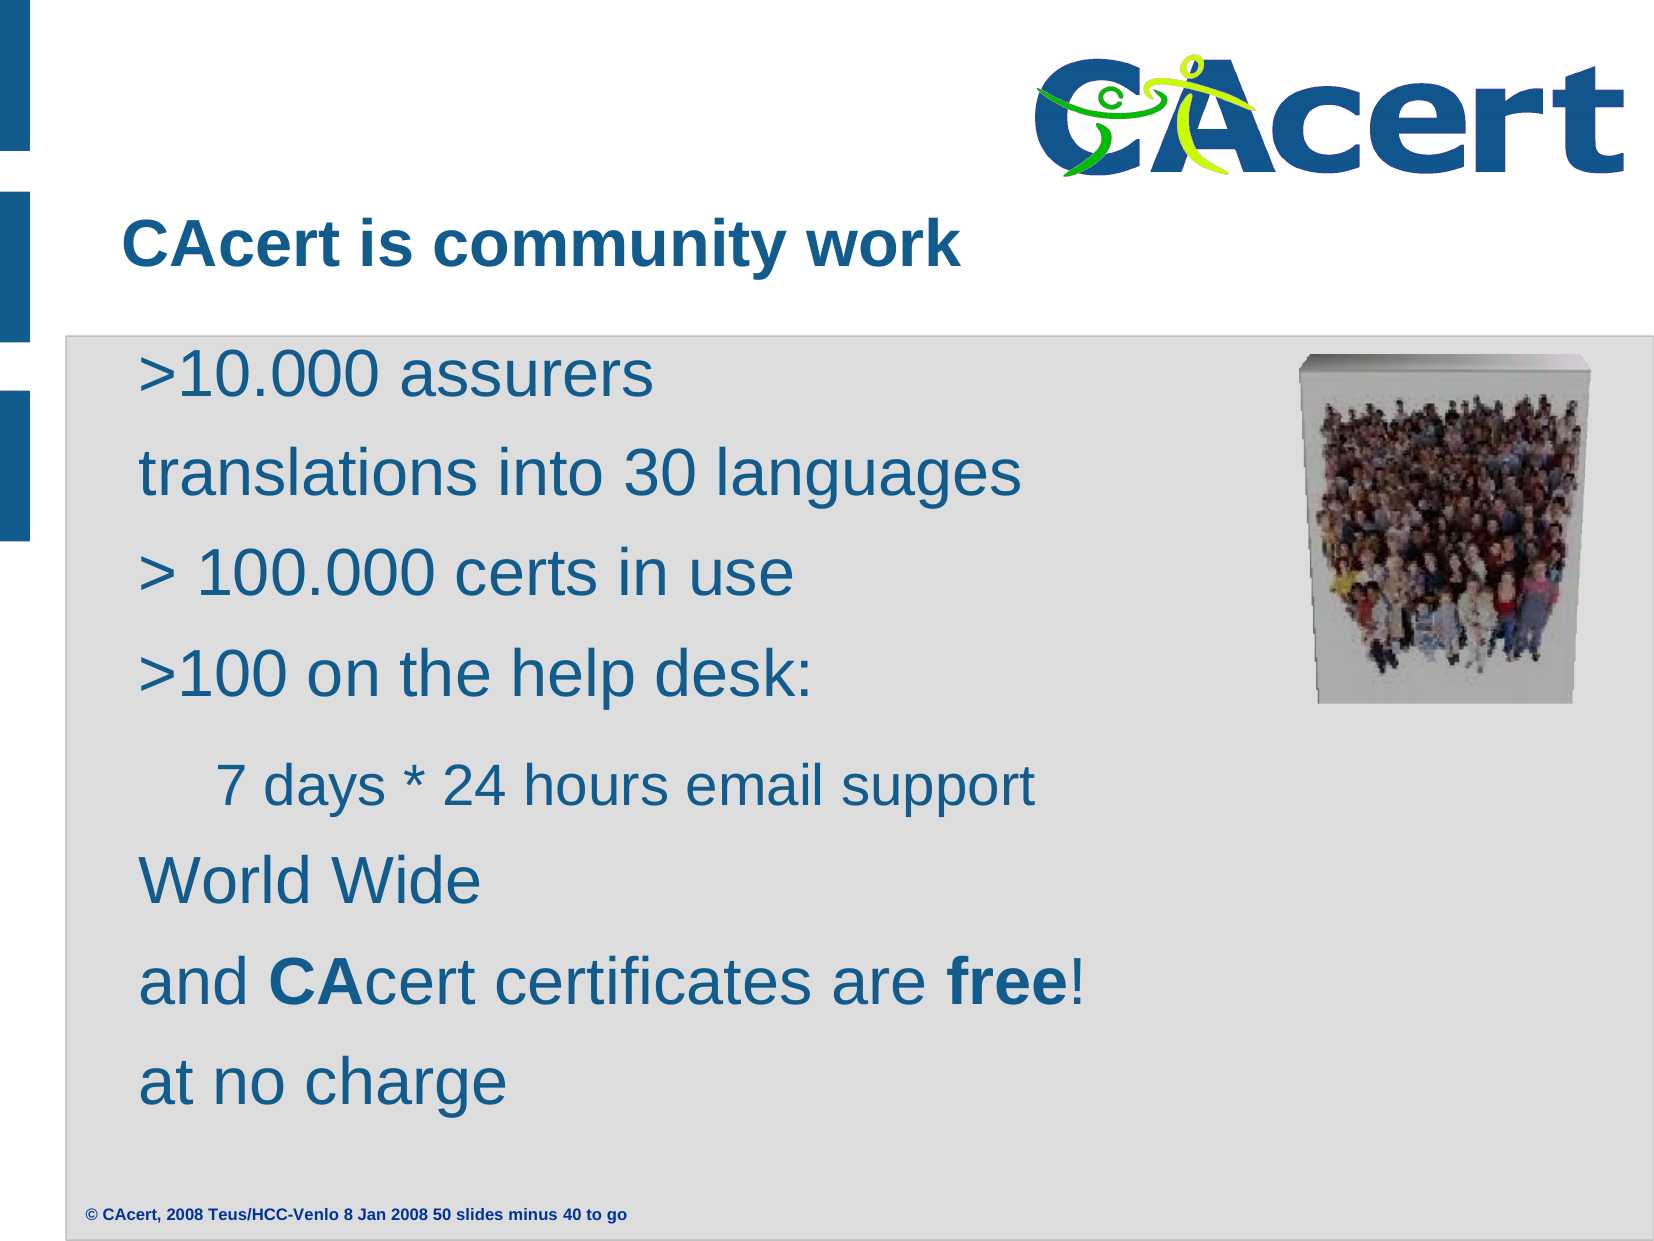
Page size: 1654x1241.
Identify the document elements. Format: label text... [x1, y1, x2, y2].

picture [1299, 354, 1595, 709]
title CAcert is community work [121, 184, 1534, 309]
list >10.000 assurers translations into 30 languages > 100.000 certs in use >100 on the help desk: 7 days * 24 hours email support World Wide and CAcert certificates are free! at no charge [121, 344, 1596, 1174]
picture [1033, 53, 1625, 178]
